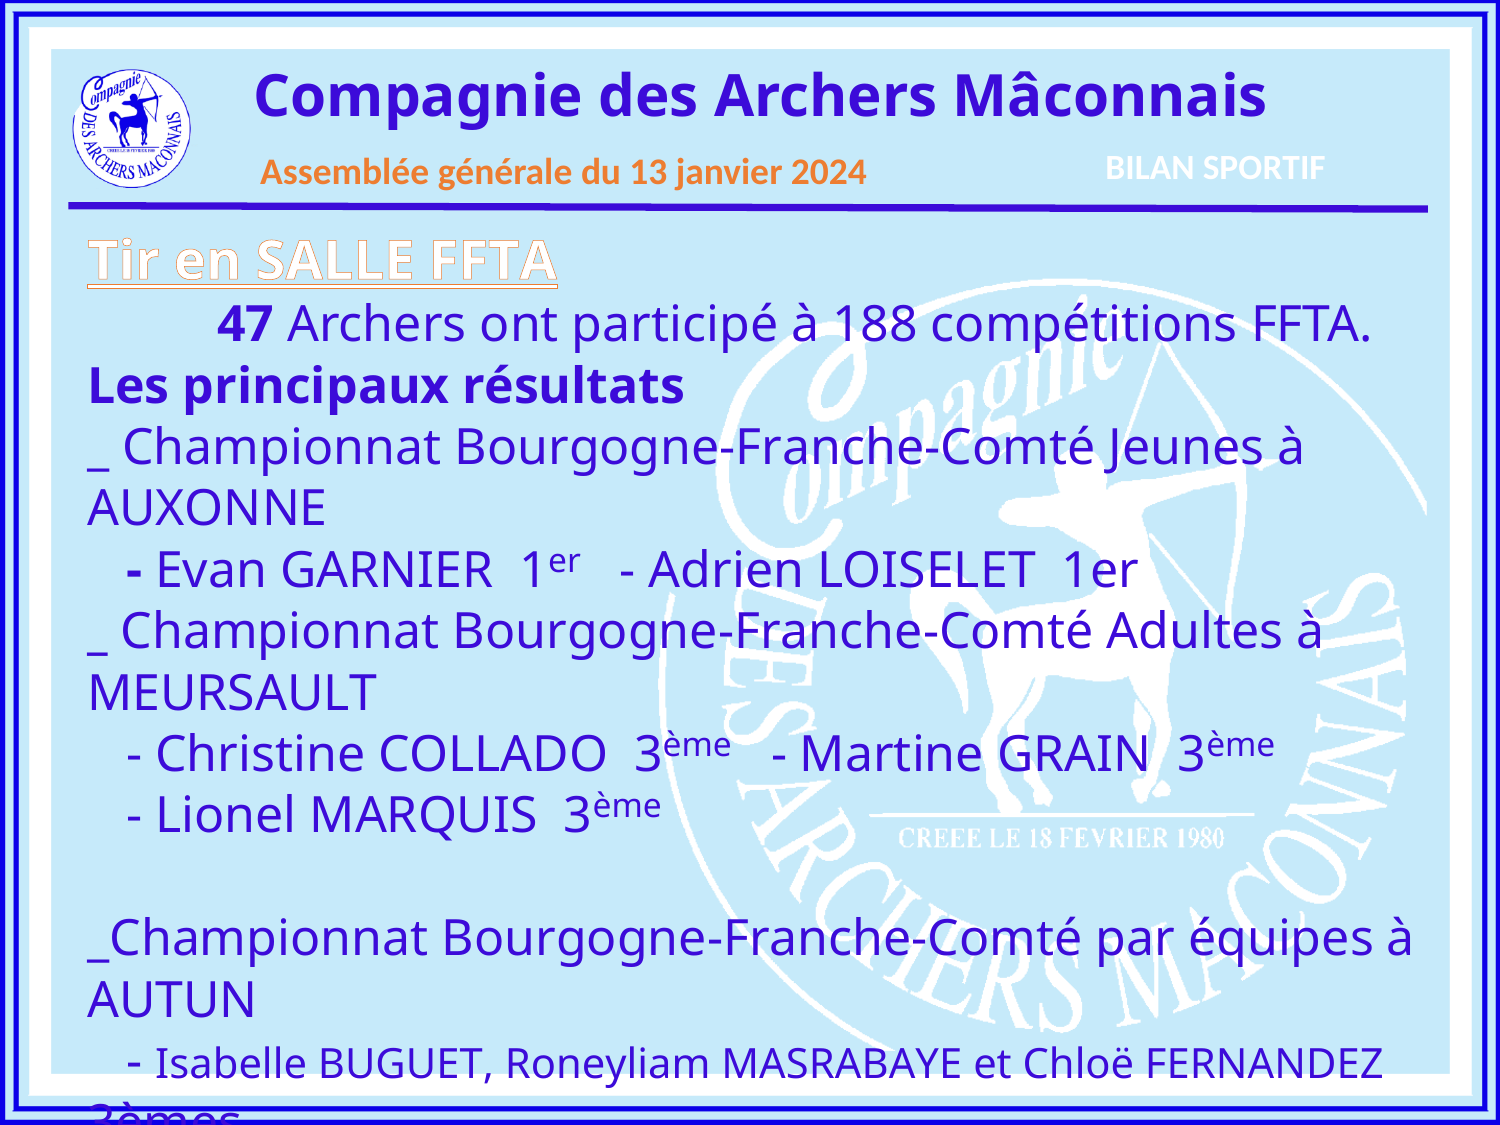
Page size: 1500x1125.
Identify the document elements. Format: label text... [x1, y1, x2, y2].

subtitle Assemblée générale du 13 janvier 2024 [211, 144, 969, 202]
text_box BILAN SPORTIF [1090, 148, 1432, 200]
picture [68, 63, 198, 197]
title Compagnie des Archers Mâconnais [238, 57, 1307, 137]
text_box Tir en SALLE FFTA 47 Archers ont participé à 188 compétitions FFTA. Les principaux résultats _ Championnat Bourgogne-Franche-Comté Jeunes à AUXONNE - Evan GARNIER 1er - Adrien LOISELET 1er _ Championnat Bourgogne-Franche-Comté Adultes à MEURSAULT - Christine COLLADO 3ème - Martine GRAIN 3ème - Lionel MARQUIS 3ème _Championnat Bourgogne-Franche-Comté par équipes à AUTUN - Isabelle BUGUET, Roneyliam MASRABAYE et Chloë FERNANDEZ 3èmes - Stephan DEROSA, Olivier FORESTIER et Mickaël NEVERS 3èmes _Championnat de FRANCE à GRENOBLE - Martine GRAIN 5ème [72, 218, 1432, 1090]
